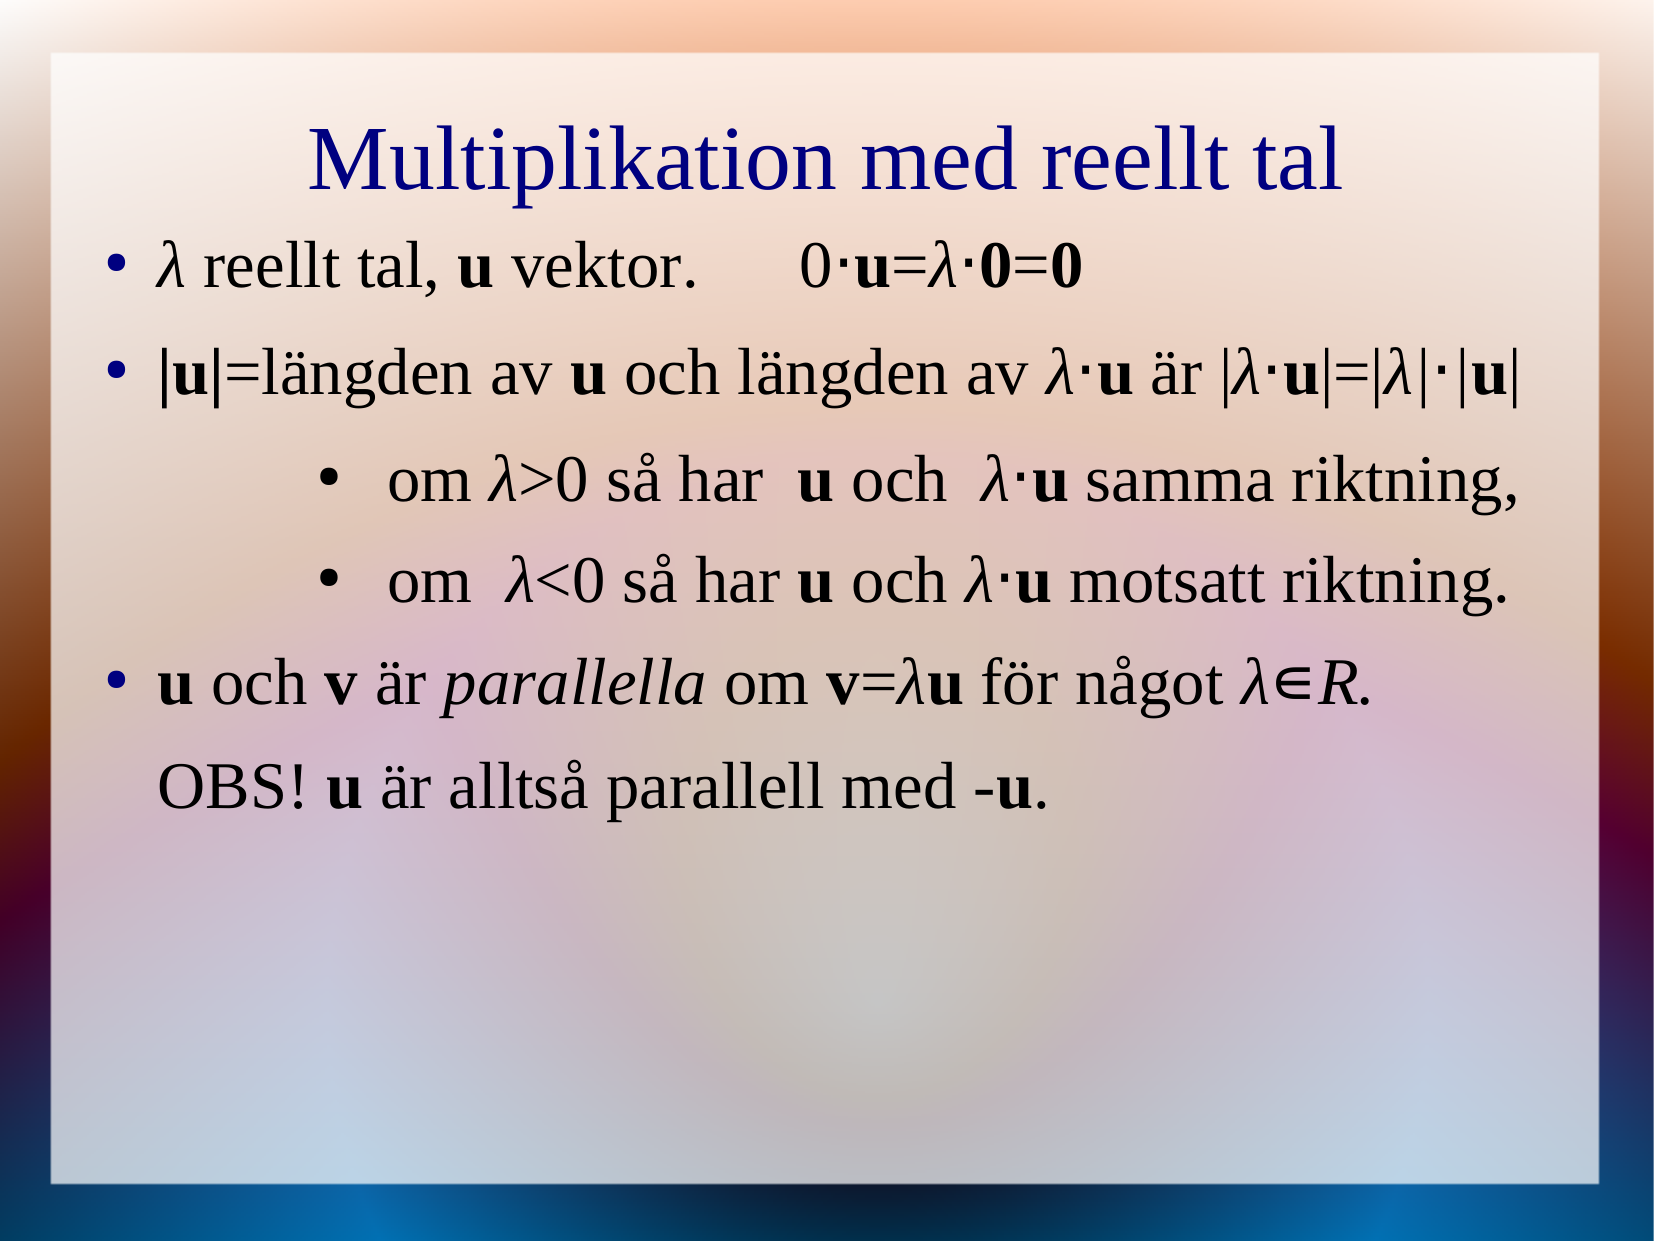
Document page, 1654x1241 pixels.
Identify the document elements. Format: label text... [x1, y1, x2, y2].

title Multiplikation med reellt tal [82, 62, 1571, 256]
picture [0, 0, 1654, 1241]
list λ reellt tal, u vektor. 0‧u=λ‧0=0 |u|=längden av u och längden av λ‧u är |λ‧u|=|λ|‧|u| om λ>0 så har u och λ‧u samma riktning, om λ<0 så har u och λ‧u motsatt riktning. u och v är parallella om v=λu för något λ∊R. OBS! u är alltså parallell med -u. [86, 225, 1576, 1163]
